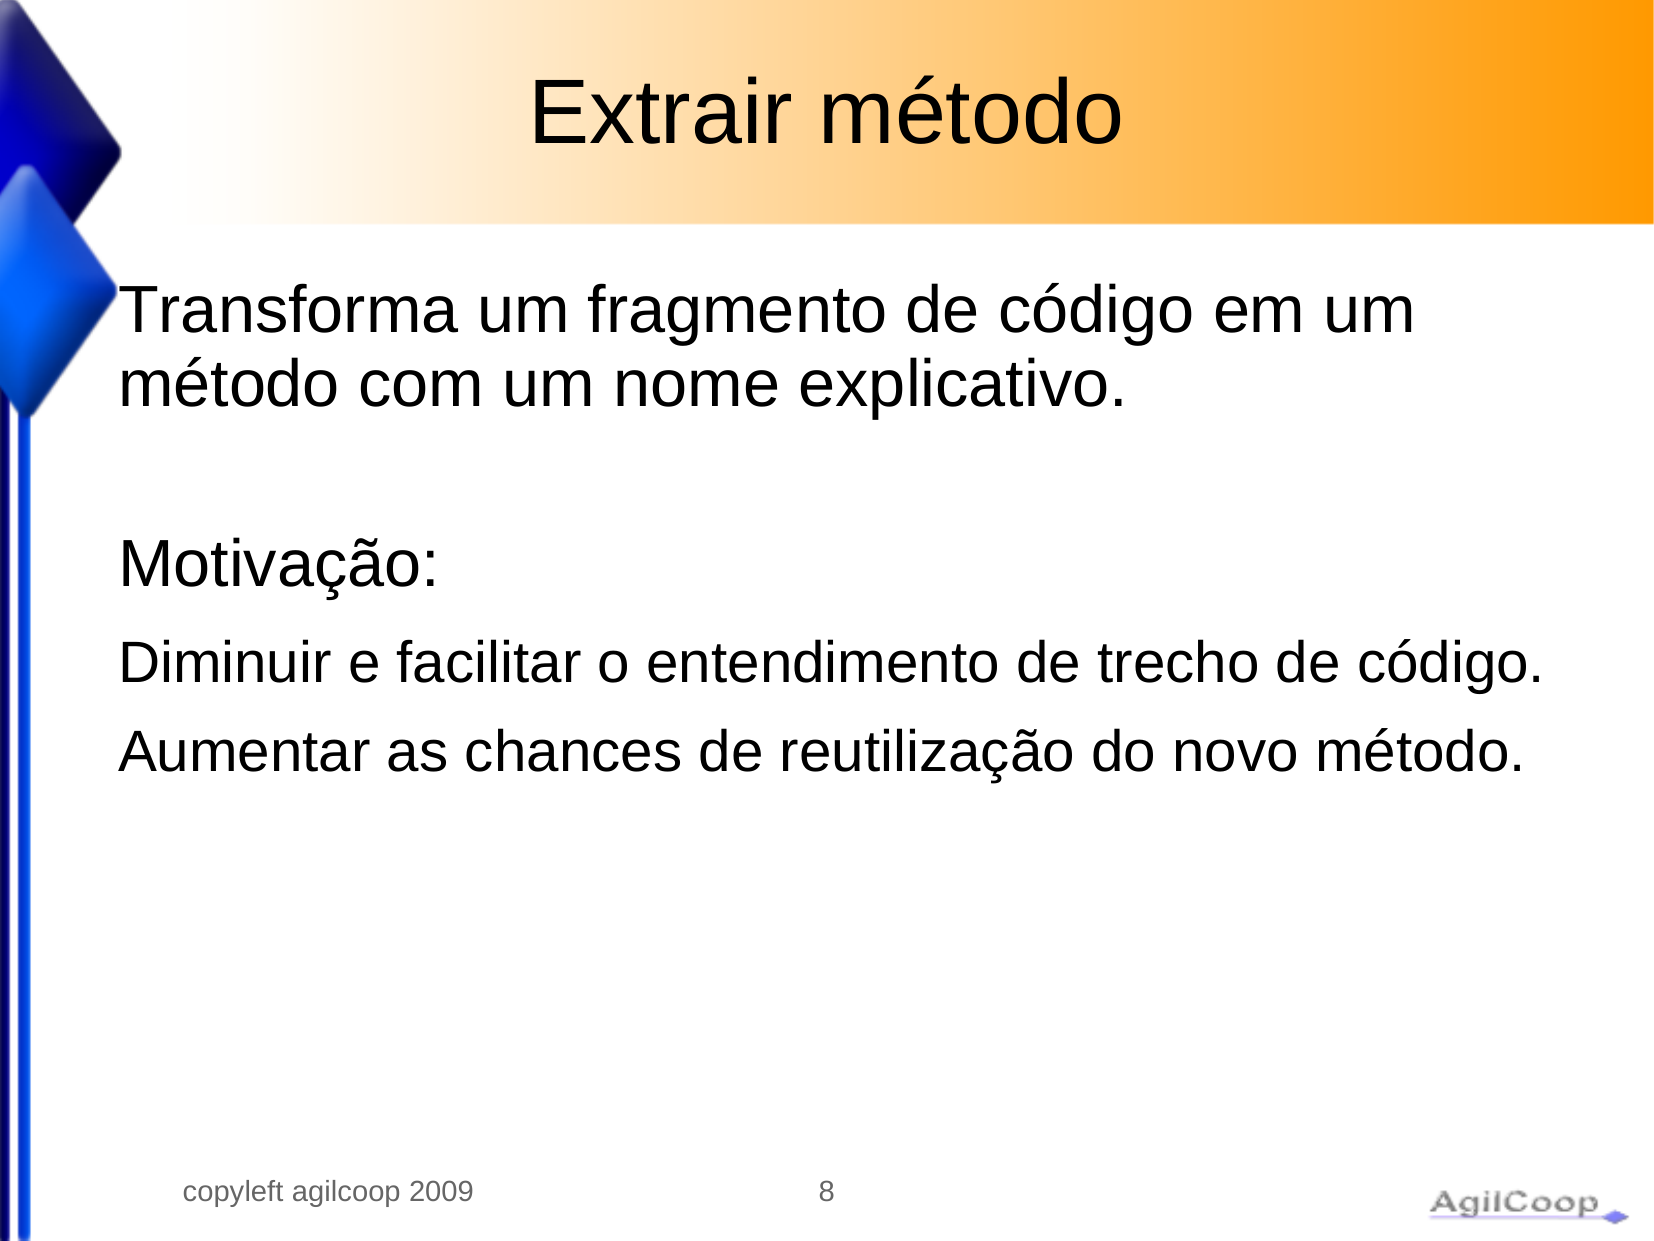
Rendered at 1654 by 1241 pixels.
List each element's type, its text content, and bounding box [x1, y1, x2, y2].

list Transforma um fragmento de código em um método com um nome explicativo. Motivação: Diminuir e facilitar o entendimento de trecho de código. Aumentar as chances de reutilização do novo método. [118, 271, 1607, 1123]
picture [0, 0, 1654, 1241]
title Extrair método [82, 8, 1571, 216]
